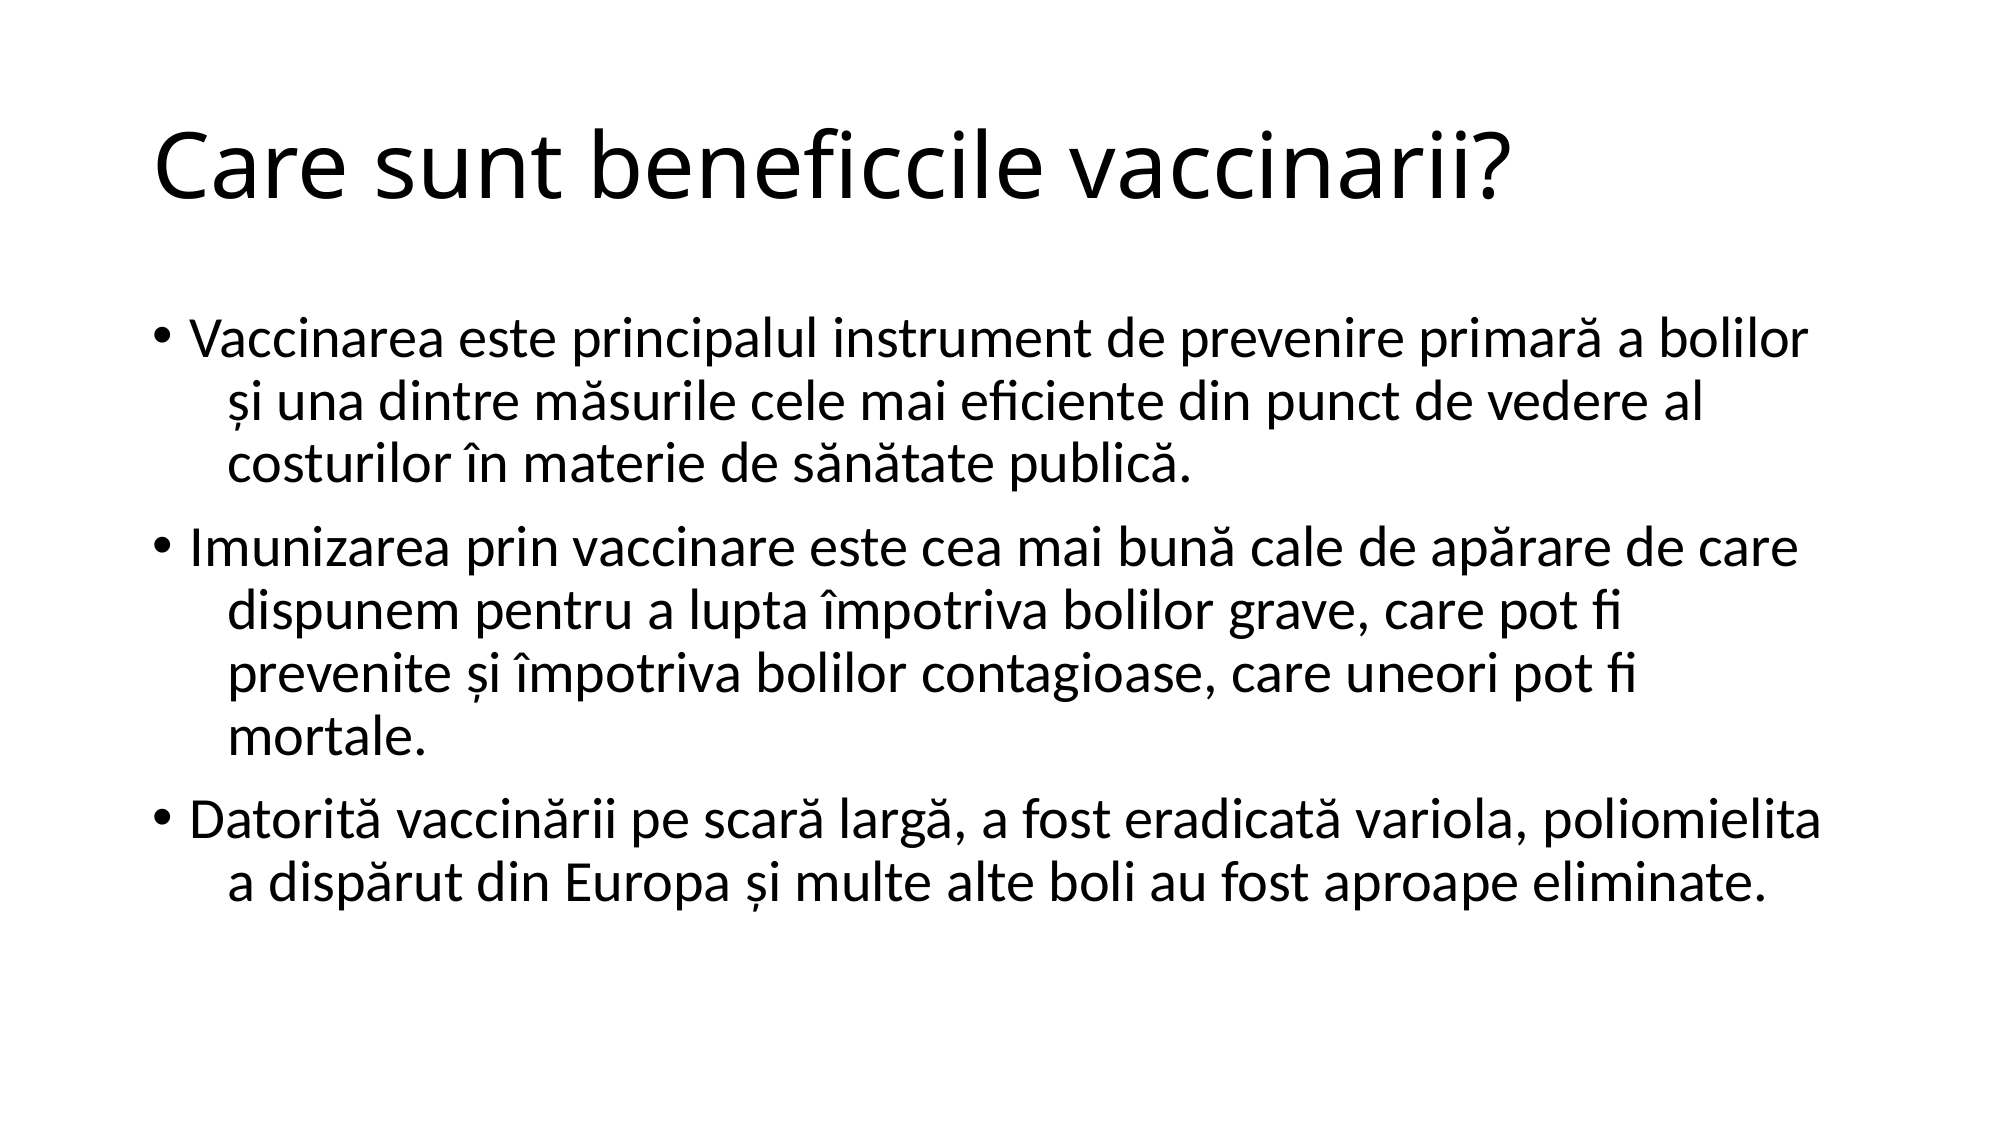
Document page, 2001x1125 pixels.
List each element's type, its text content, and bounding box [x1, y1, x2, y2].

title Care sunt beneficcile vaccinarii? [137, 59, 1863, 278]
list Vaccinarea este principalul instrument de prevenire primară a bolilor și una dintre măsurile cele mai eficiente din punct de vedere al costurilor în materie de sănătate publică. Imunizarea prin vaccinare este cea mai bună cale de apărare de care dispunem pentru a lupta împotriva bolilor grave, care pot fi prevenite și împotriva bolilor contagioase, care uneori pot fi mortale. Datorită vaccinării pe scară largă, a fost eradicată variola, poliomielita a dispărut din Europa și multe alte boli au fost aproape eliminate. [137, 299, 1863, 1014]
